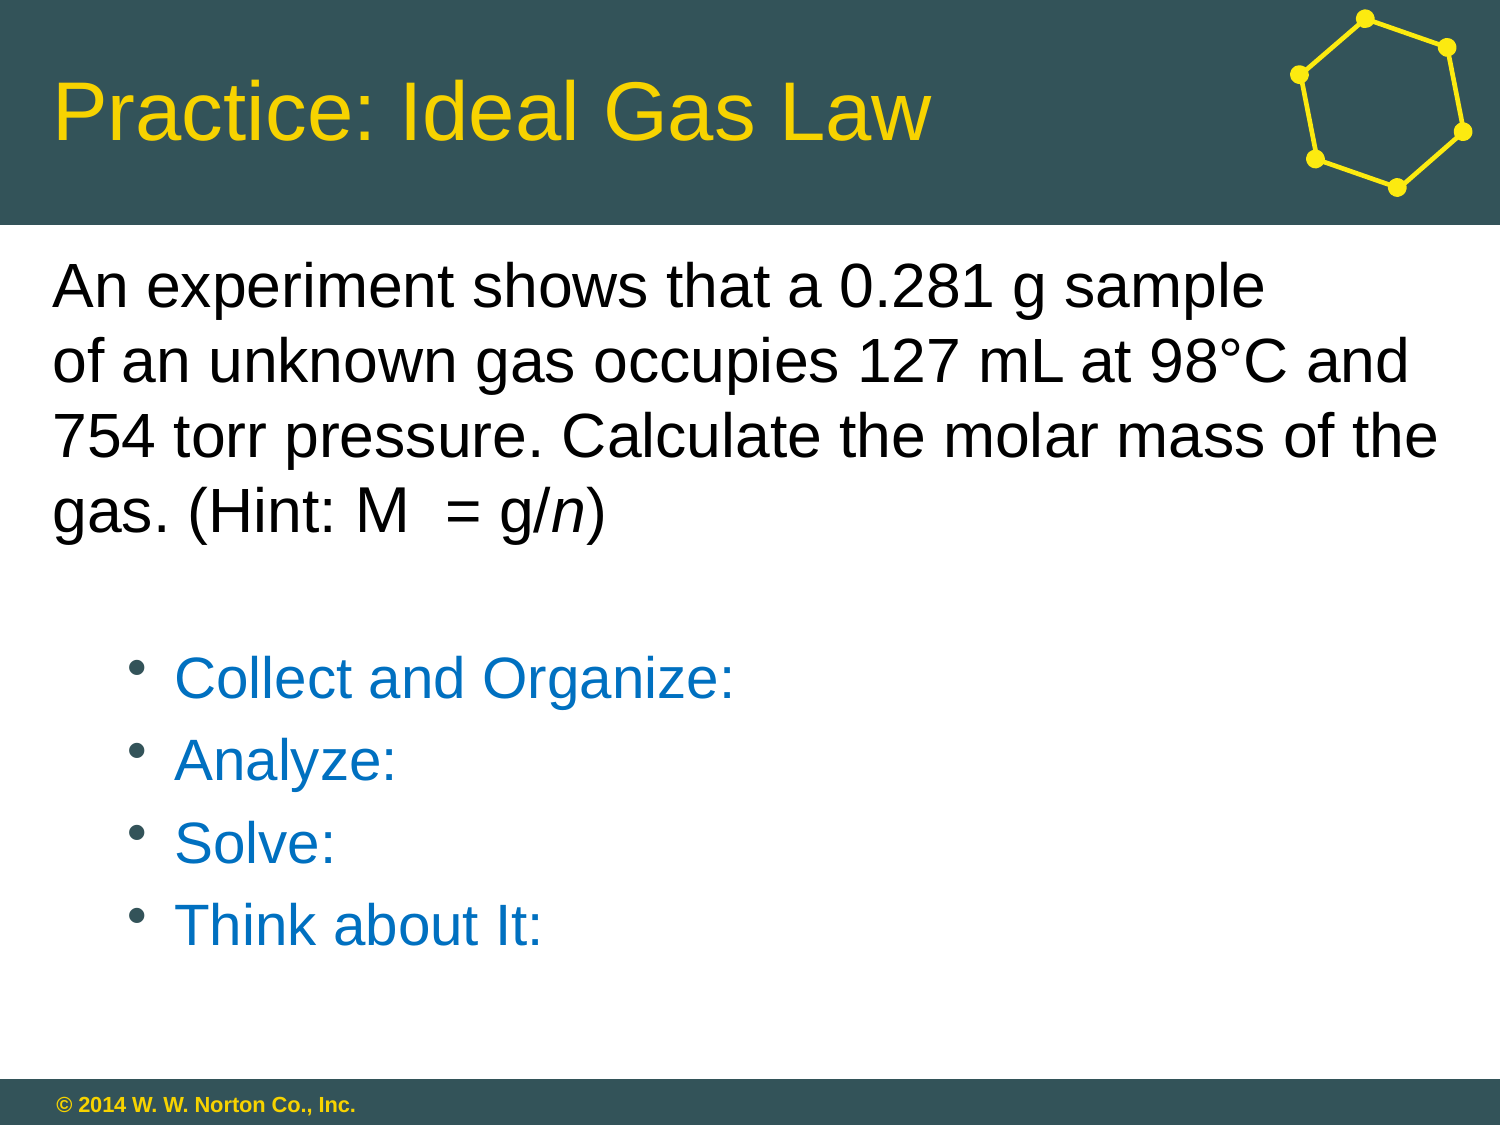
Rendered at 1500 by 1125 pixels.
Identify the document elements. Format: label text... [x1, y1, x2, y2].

list An experiment shows that a 0.281 g sample of an unknown gas occupies 127 mL at 98°C and 754 torr pressure. Calculate the molar mass of the gas. (Hint: M = g/n) Collect and Organize: Analyze: Solve: Think about It: [37, 237, 1463, 1121]
title Practice: Ideal Gas Law [37, 19, 1118, 195]
